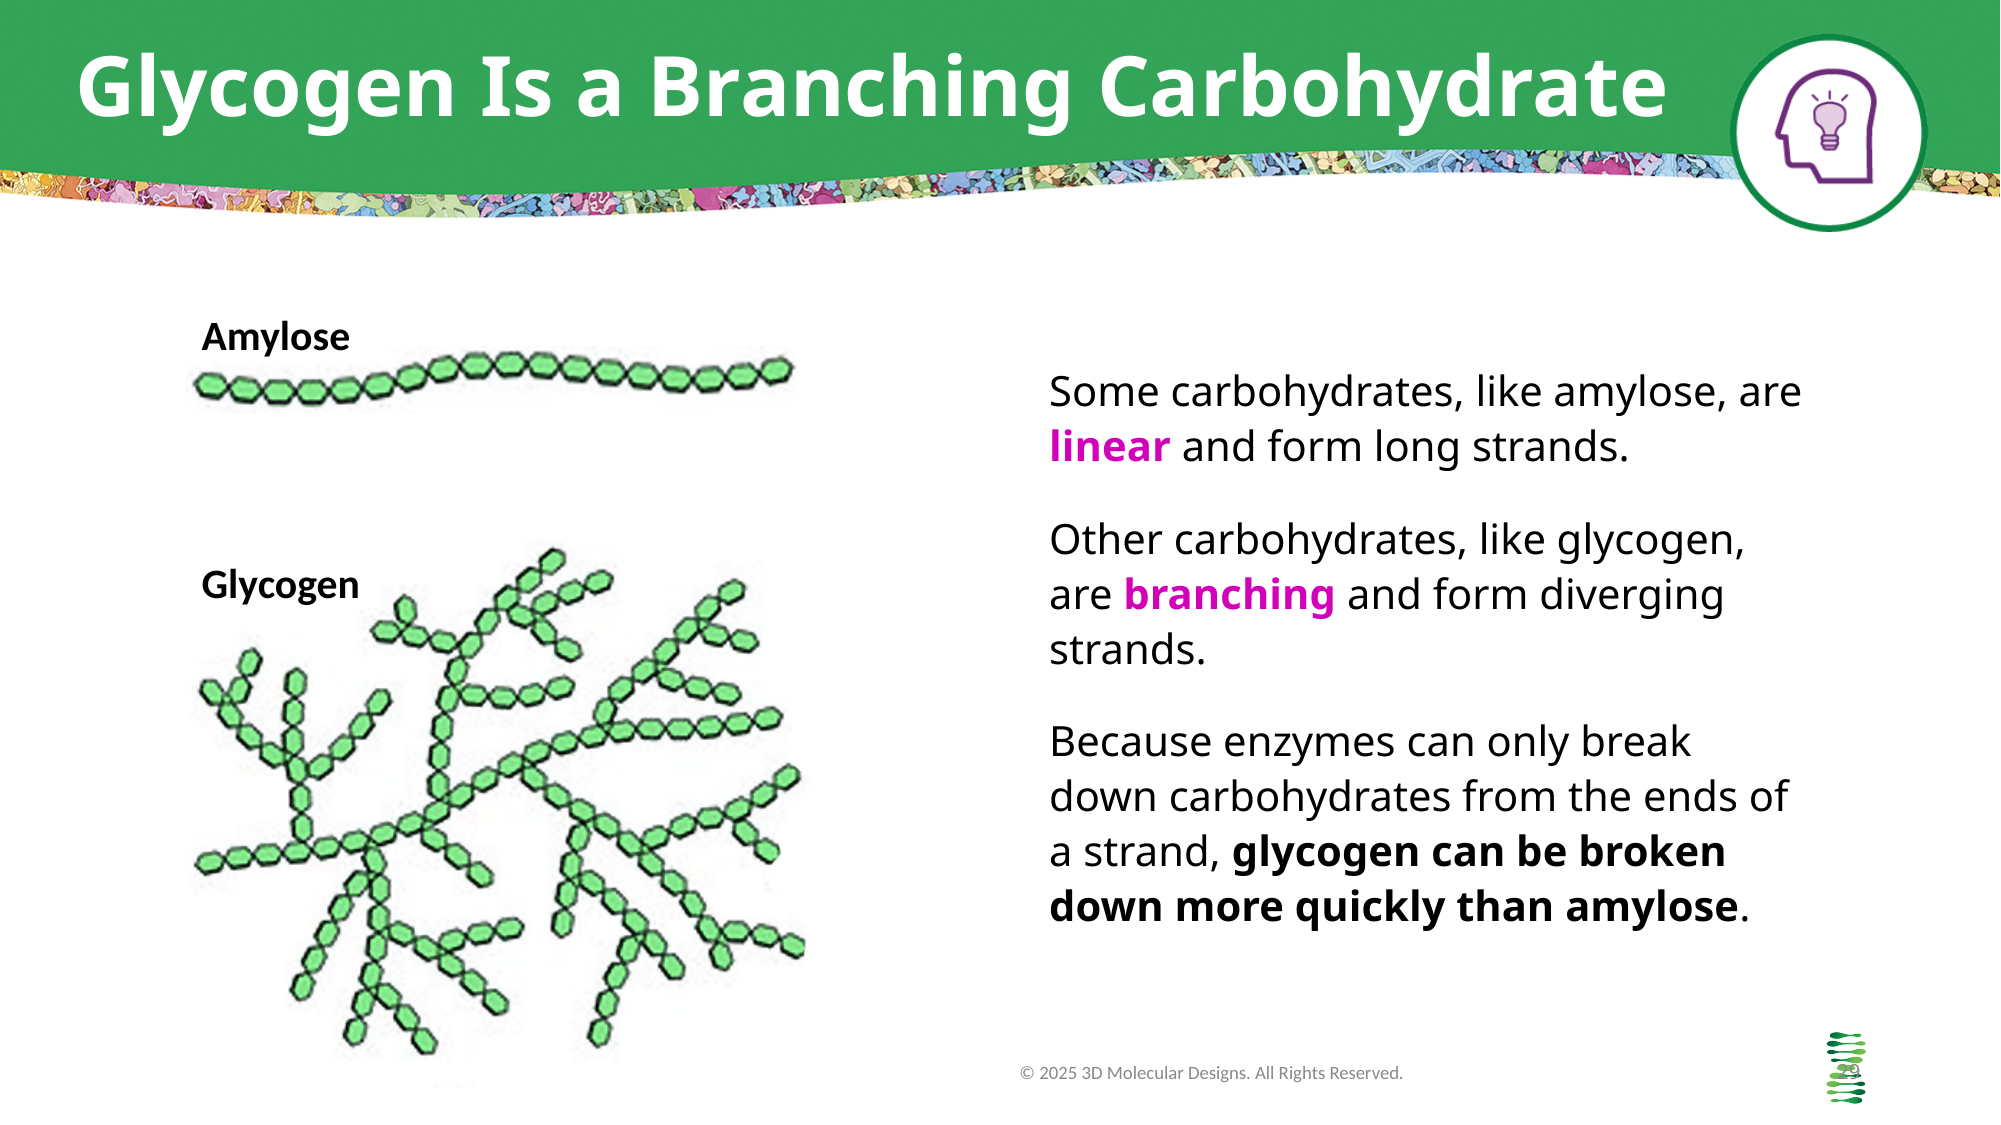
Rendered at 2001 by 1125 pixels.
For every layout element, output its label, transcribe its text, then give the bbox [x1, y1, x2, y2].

title Glycogen Is a Branching Carbohydrate [0, 36, 2000, 133]
picture [186, 346, 801, 413]
text_box Amylose [186, 301, 388, 367]
slide_number 29 [1821, 1042, 1929, 1103]
text_box Some carbohydrates, like amylose, are linear and form long strands. Other carbohydrates, like glycogen, are branching and form diverging strands. Because enzymes can only break down carbohydrates from the ends of a strand, glycogen can be broken down more quickly than amylose. [1034, 352, 1825, 902]
text_box Glycogen [186, 548, 388, 615]
chart [175, 539, 812, 1089]
